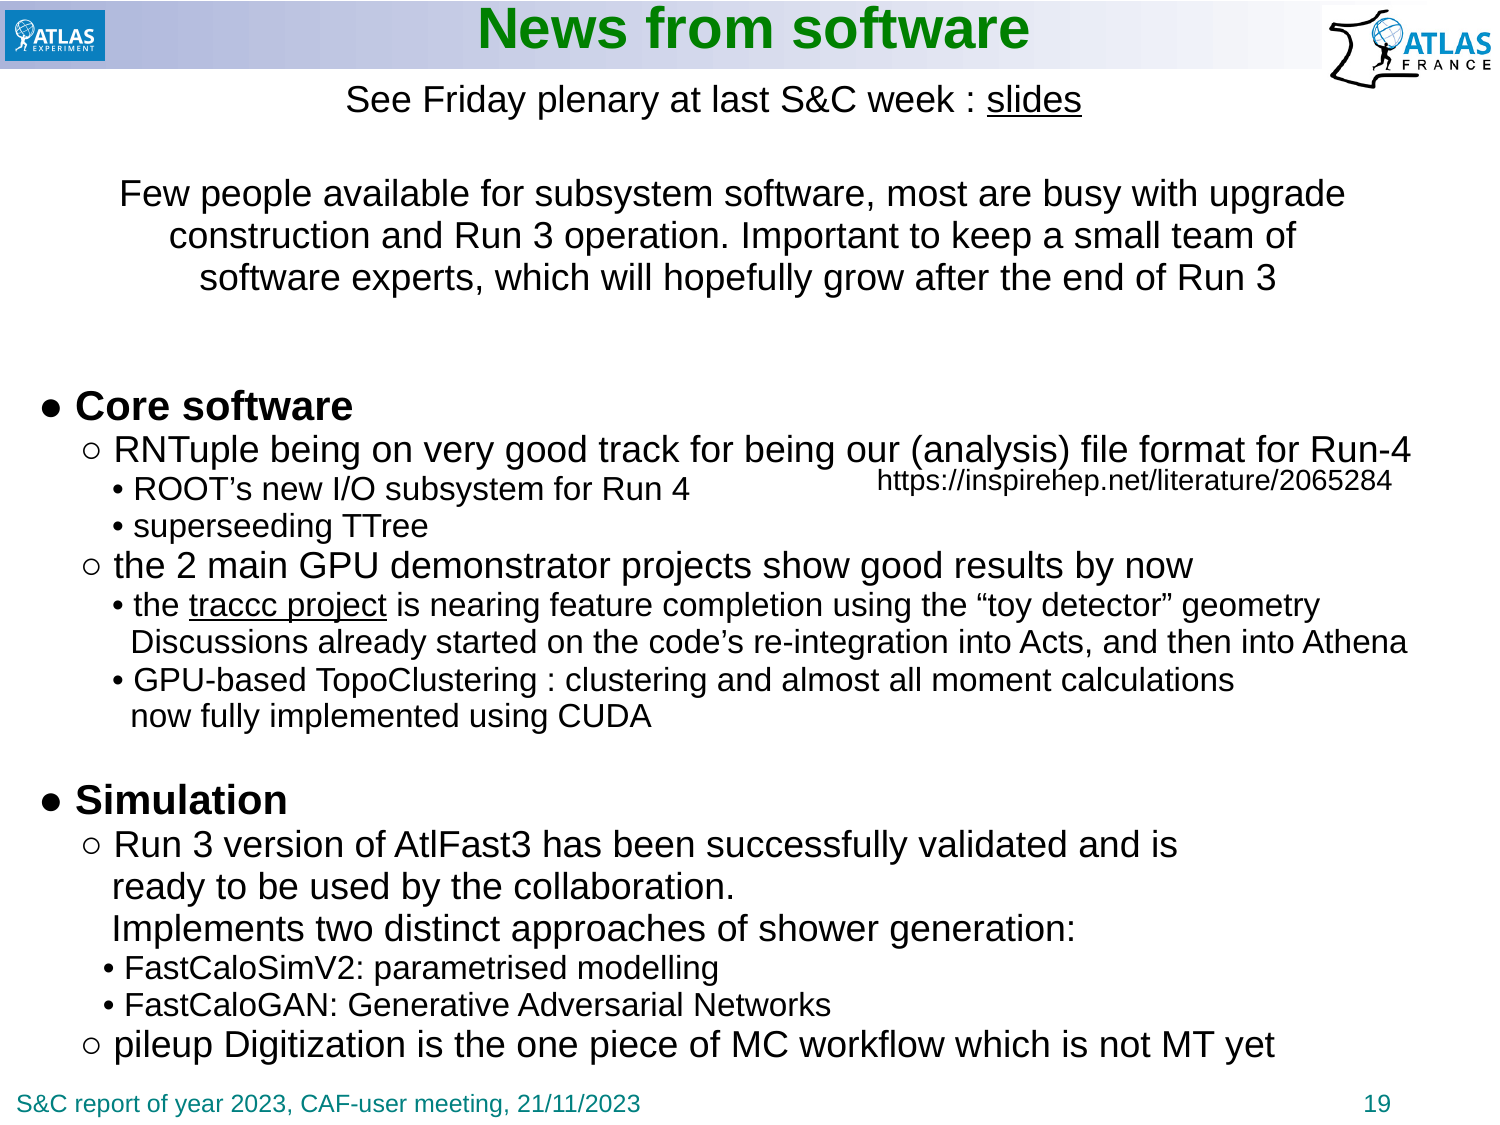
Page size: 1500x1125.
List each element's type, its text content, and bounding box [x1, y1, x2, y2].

text_box ● Core software ○ RNTuple being on very good track for being our (analysis) file format for Run-4 • ROOT’s new I/O subsystem for Run 4 • superseeding TTree ○ the 2 main GPU demonstrator projects show good results by now • the traccc project is nearing feature completion using the “toy detector” geometry Discussions already started on the code’s re-integration into Acts, and then into Athena • GPU-based TopoClustering : clustering and almost all moment calculations now fully implemented using CUDA ● Simulation ○ Run 3 version of AtlFast3 has been successfully validated and is ready to be used by the collaboration. Implements two distinct approaches of shower generation: • FastCaloSimV2: parametrised modelling • FastCaloGAN: Generative Adversarial Networks ○ pileup Digitization is the one piece of MC workflow which is not MT yet [23, 375, 1477, 1075]
text_box https://inspirehep.net/literature/2065284 [862, 456, 1465, 504]
text_box Few people available for subsystem software, most are busy with upgrade construction and Run 3 operation. Important to keep a small team of software experts, which will hopefully grow after the end of Run 3 [94, 165, 1382, 308]
text_box See Friday plenary at last S&C week : slides [330, 71, 1134, 142]
text_box News from software [7, 0, 1500, 113]
